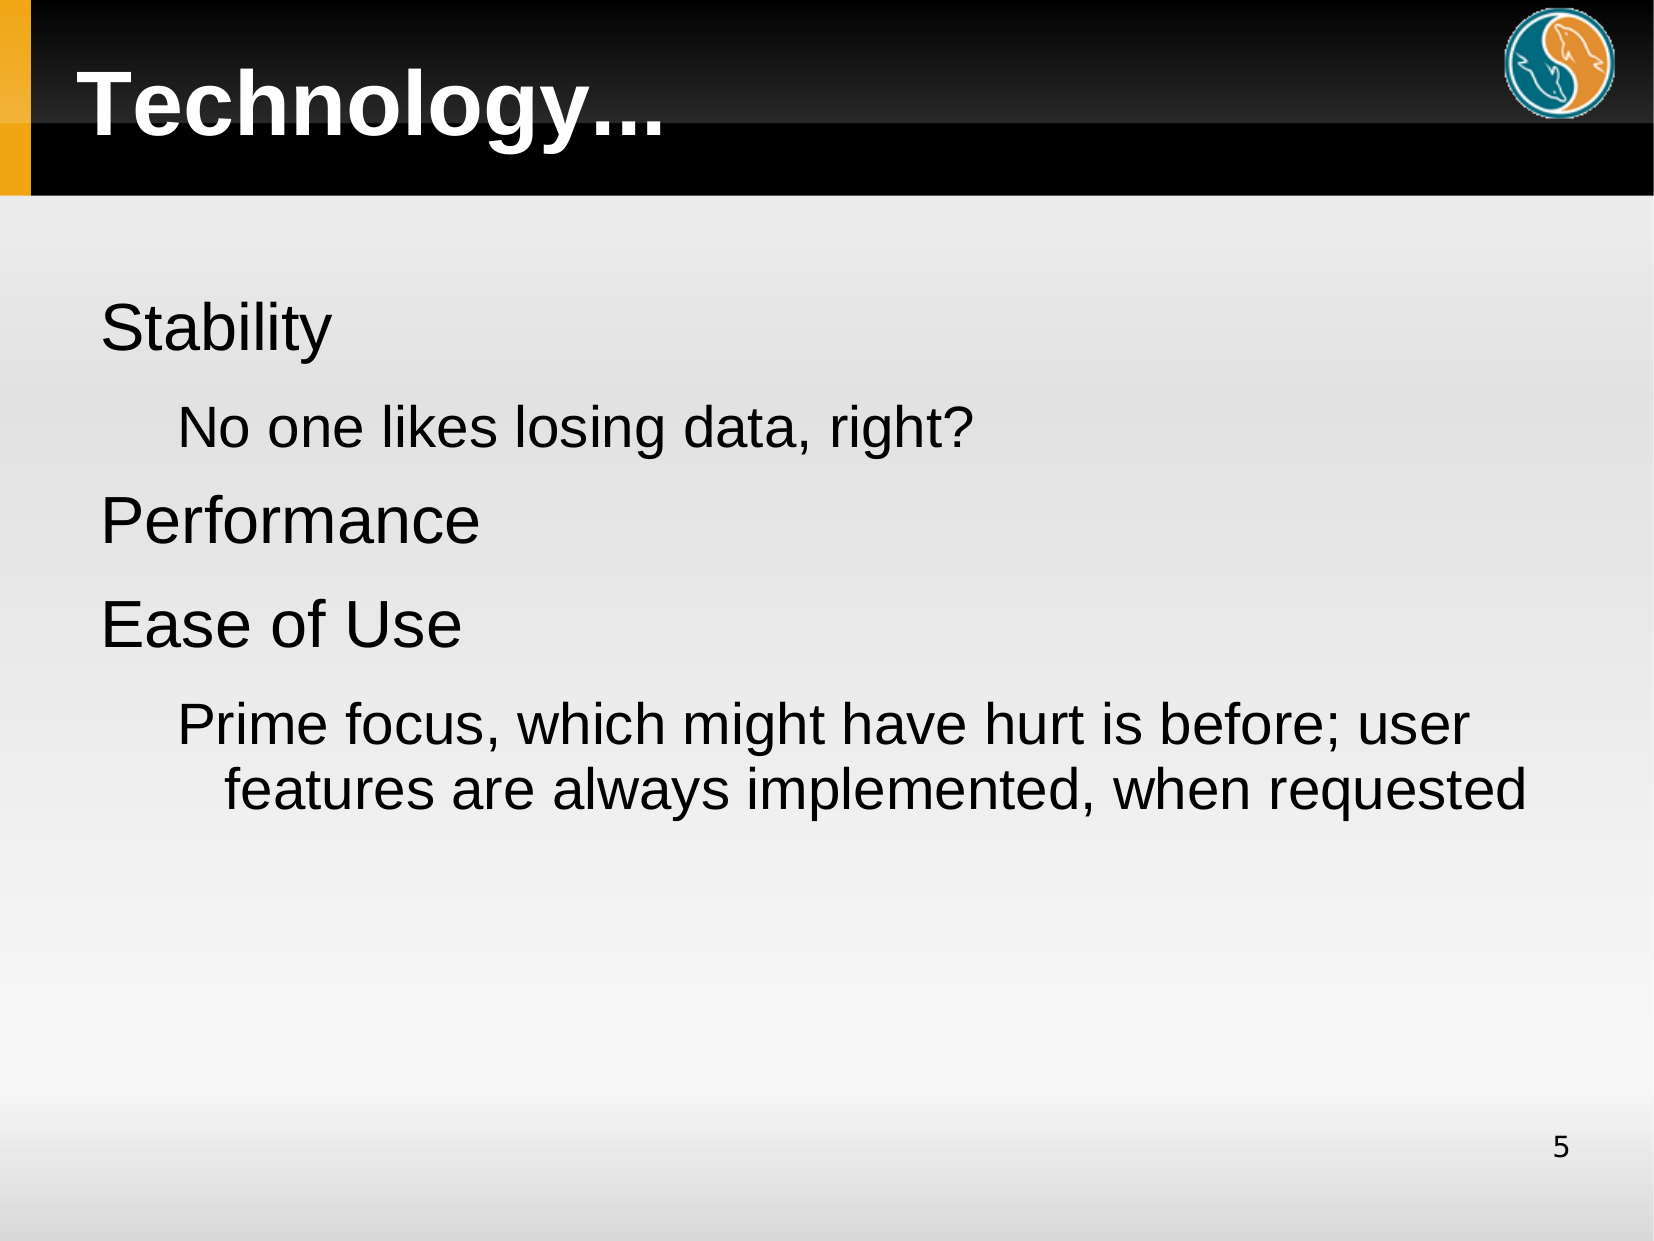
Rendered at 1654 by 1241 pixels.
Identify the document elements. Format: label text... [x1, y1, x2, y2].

list Stability No one likes losing data, right? Performance Ease of Use Prime focus, which might have hurt is before; user features are always implemented, when requested [82, 290, 1571, 1094]
picture [0, 0, 1654, 1241]
title Technology... [76, 7, 1565, 200]
